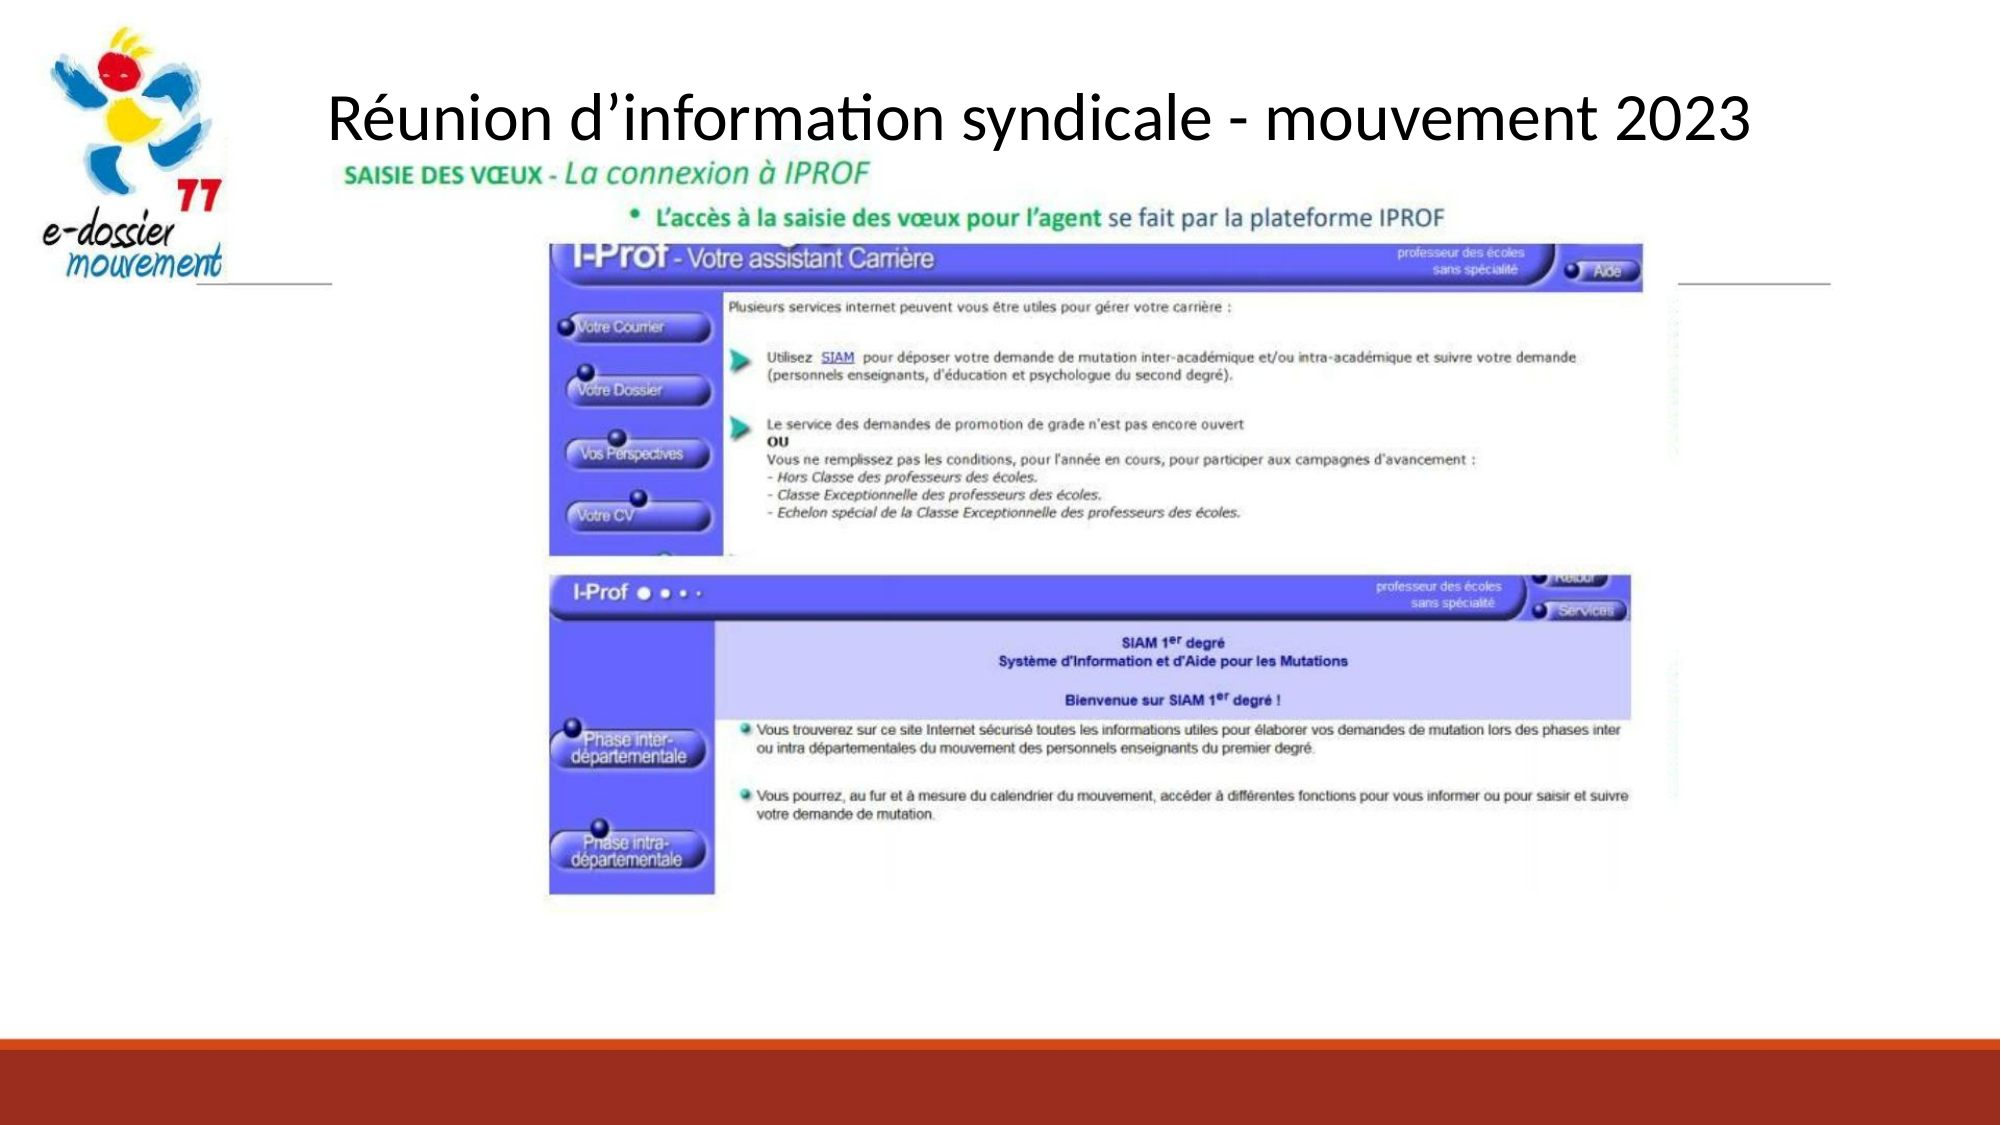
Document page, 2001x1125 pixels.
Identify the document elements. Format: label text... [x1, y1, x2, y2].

text_box Réunion d’information syndicale - mouvement 2023 [327, 55, 1847, 154]
text_box [0, 0, 2000, 1125]
